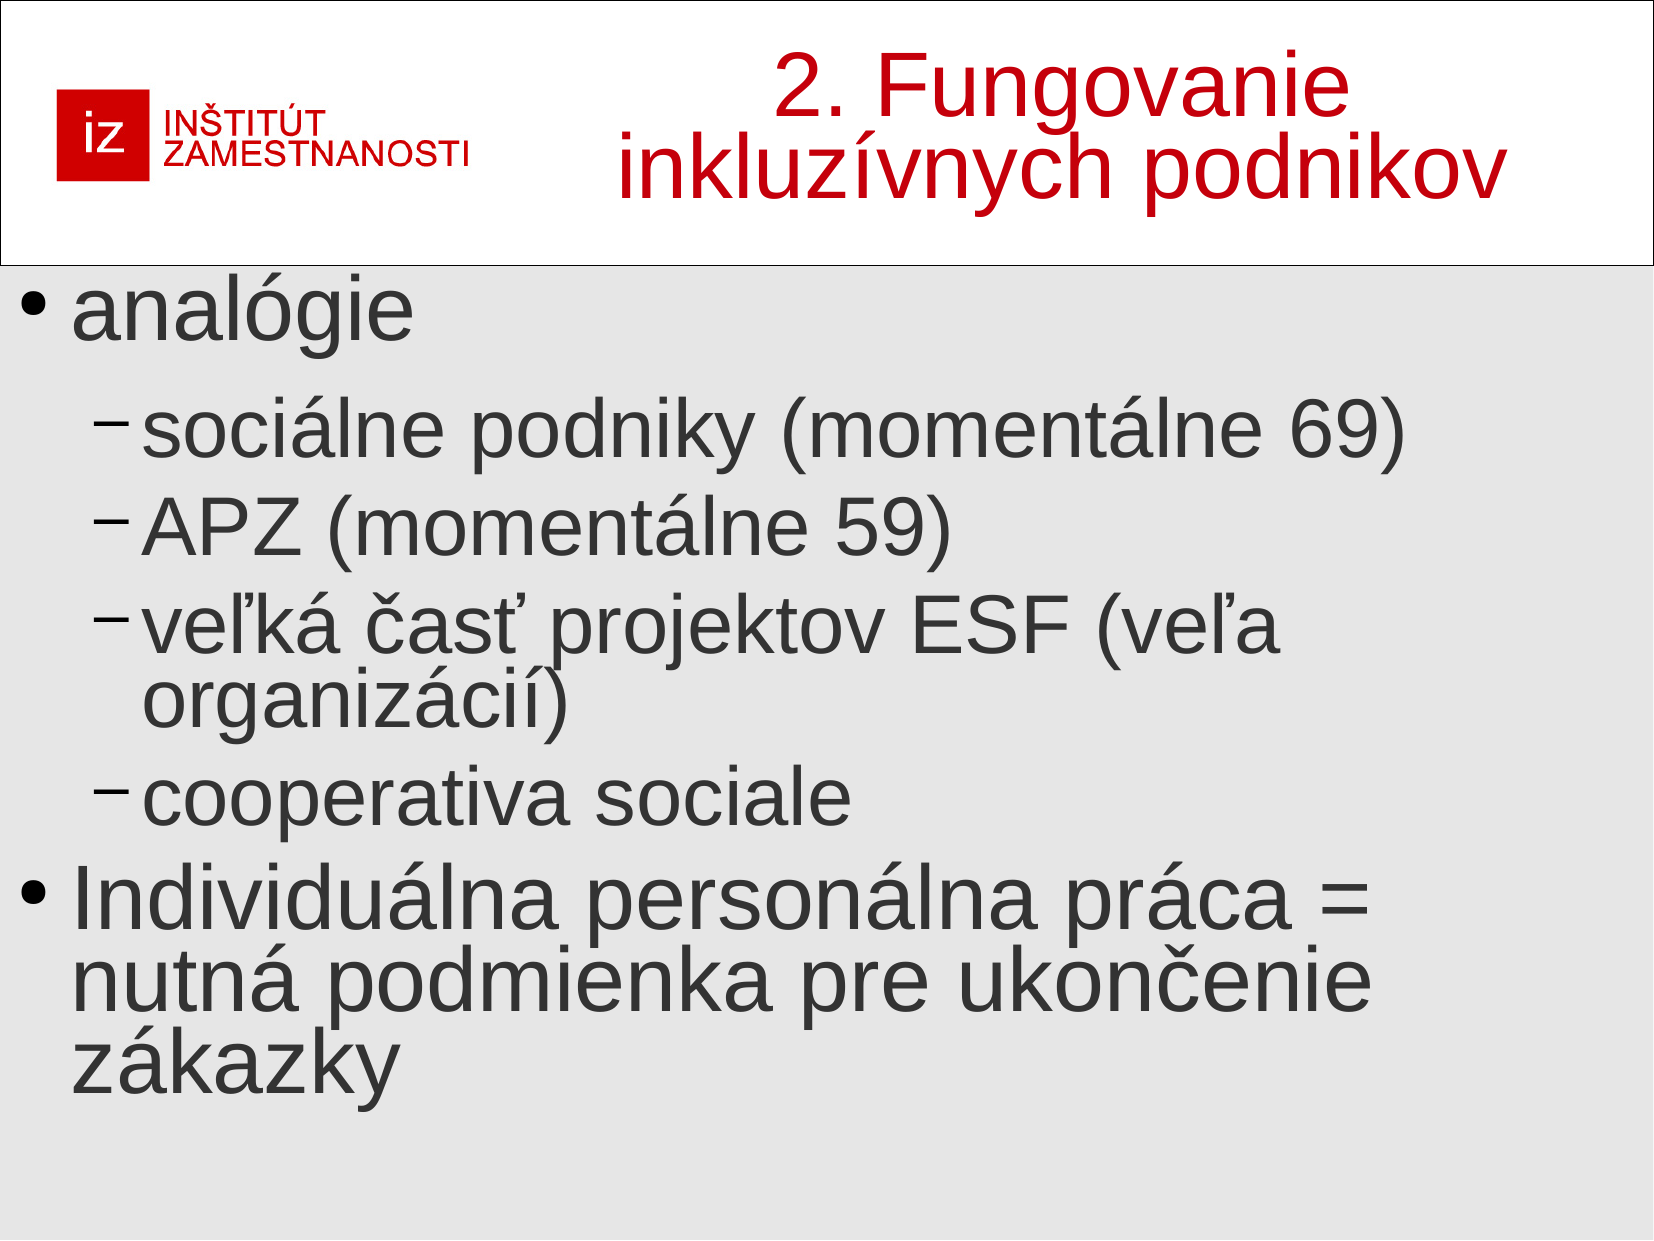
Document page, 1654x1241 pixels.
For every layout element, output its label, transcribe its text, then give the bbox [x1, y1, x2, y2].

picture [5, 8, 518, 257]
list analógie sociálne podniky (momentálne 69) APZ (momentálne 59) veľká časť projektov ESF (veľa organizácií) cooperativa sociale Individuálna personálna práca = nutná podmienka pre ukončenie zákazky [0, 274, 1614, 1241]
title 2. Fungovanie inkluzívnych podnikov [561, 37, 1565, 229]
